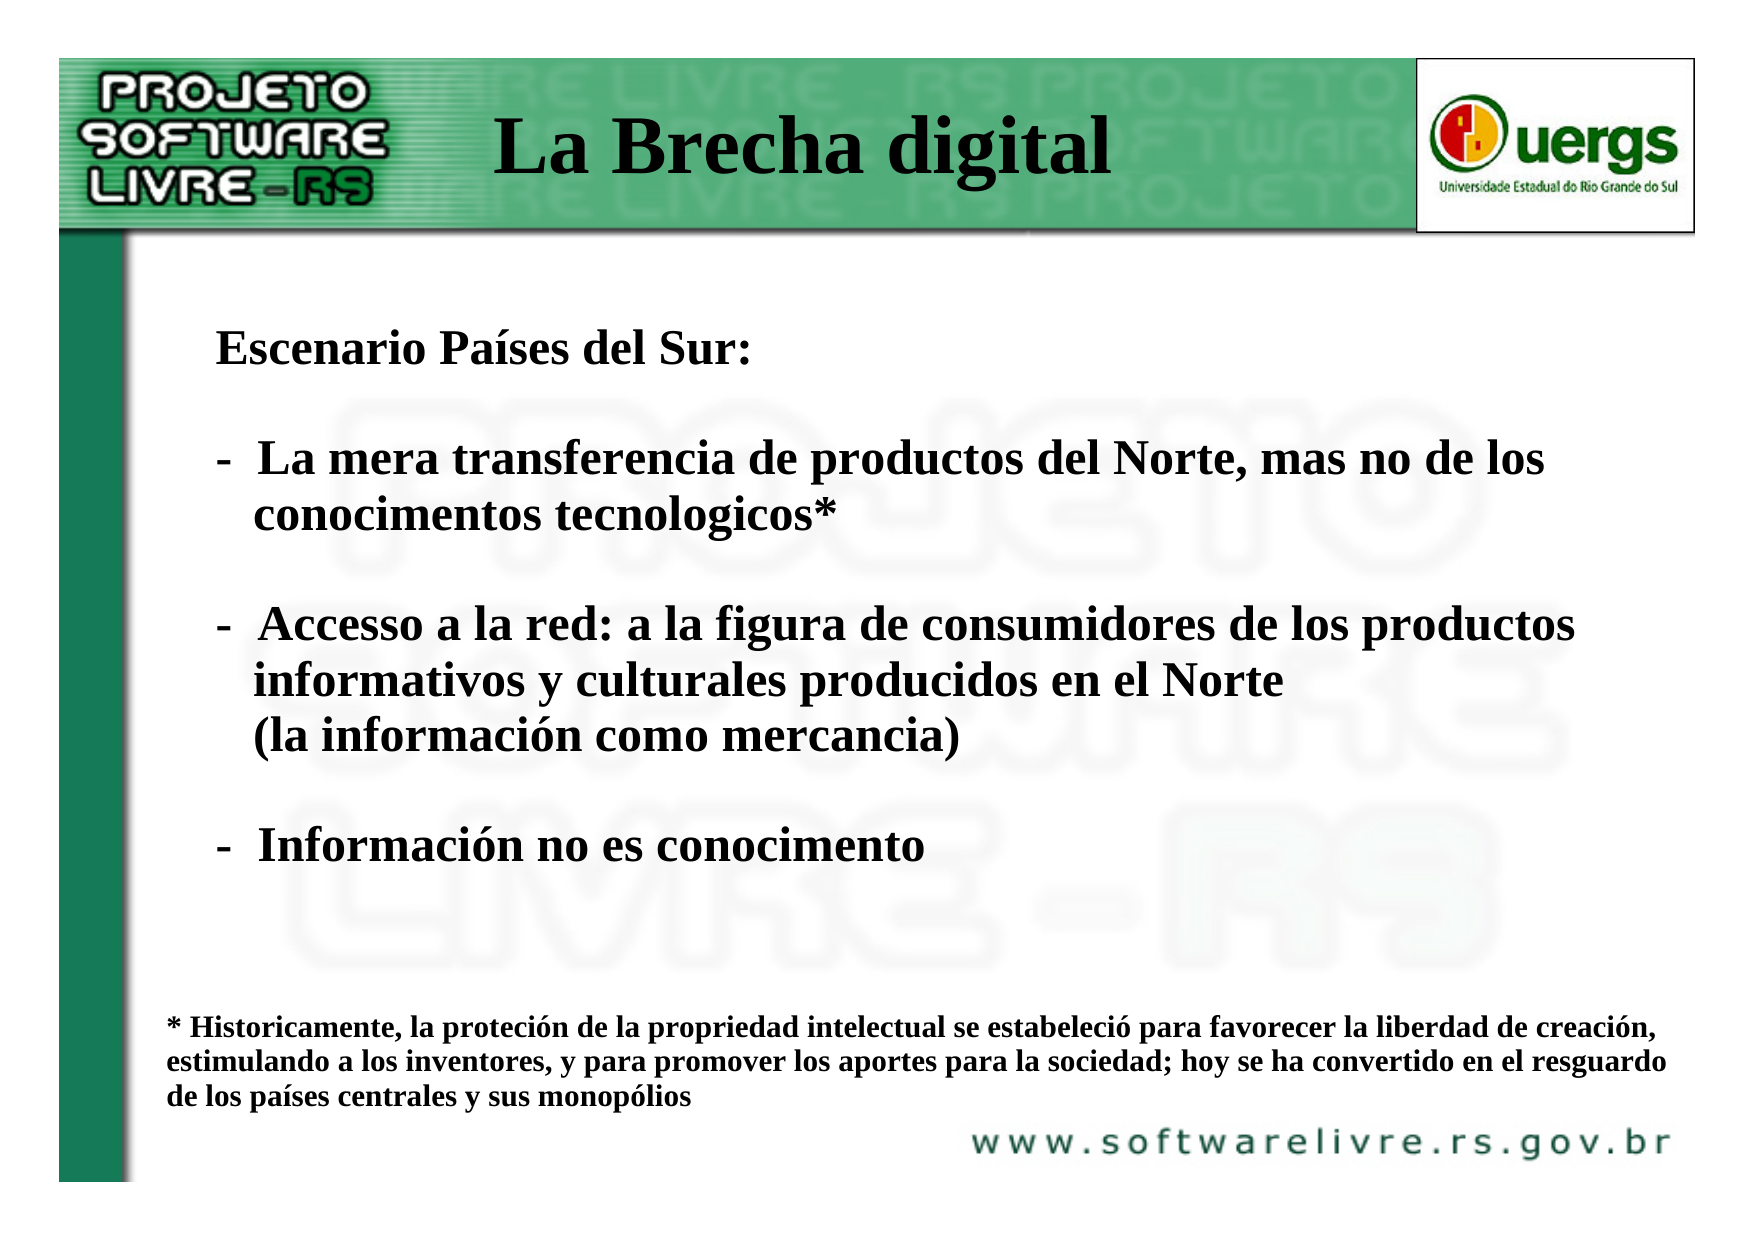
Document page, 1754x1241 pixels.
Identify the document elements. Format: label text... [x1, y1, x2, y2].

text_box La Brecha digital [493, 99, 1116, 196]
picture [59, 58, 1695, 1182]
text_box * Historicamente, la proteción de la propriedad intelectual se estabeleció para favorecer la liberdad de creación, estimulando a los inventores, y para promover los aportes para la sociedad; hoy se ha convertido en el resguardo de los países centrales y sus monopólios [166, 1009, 1670, 1118]
text_box Escenario Países del Sur: - La mera transferencia de productos del Norte, mas no de los conocimentos tecnologicos* - Accesso a la red: a la figura de consumidores de los productos informativos y culturales producidos en el Norte (la información como mercancia) - Información no es conocimento [215, 319, 1588, 900]
